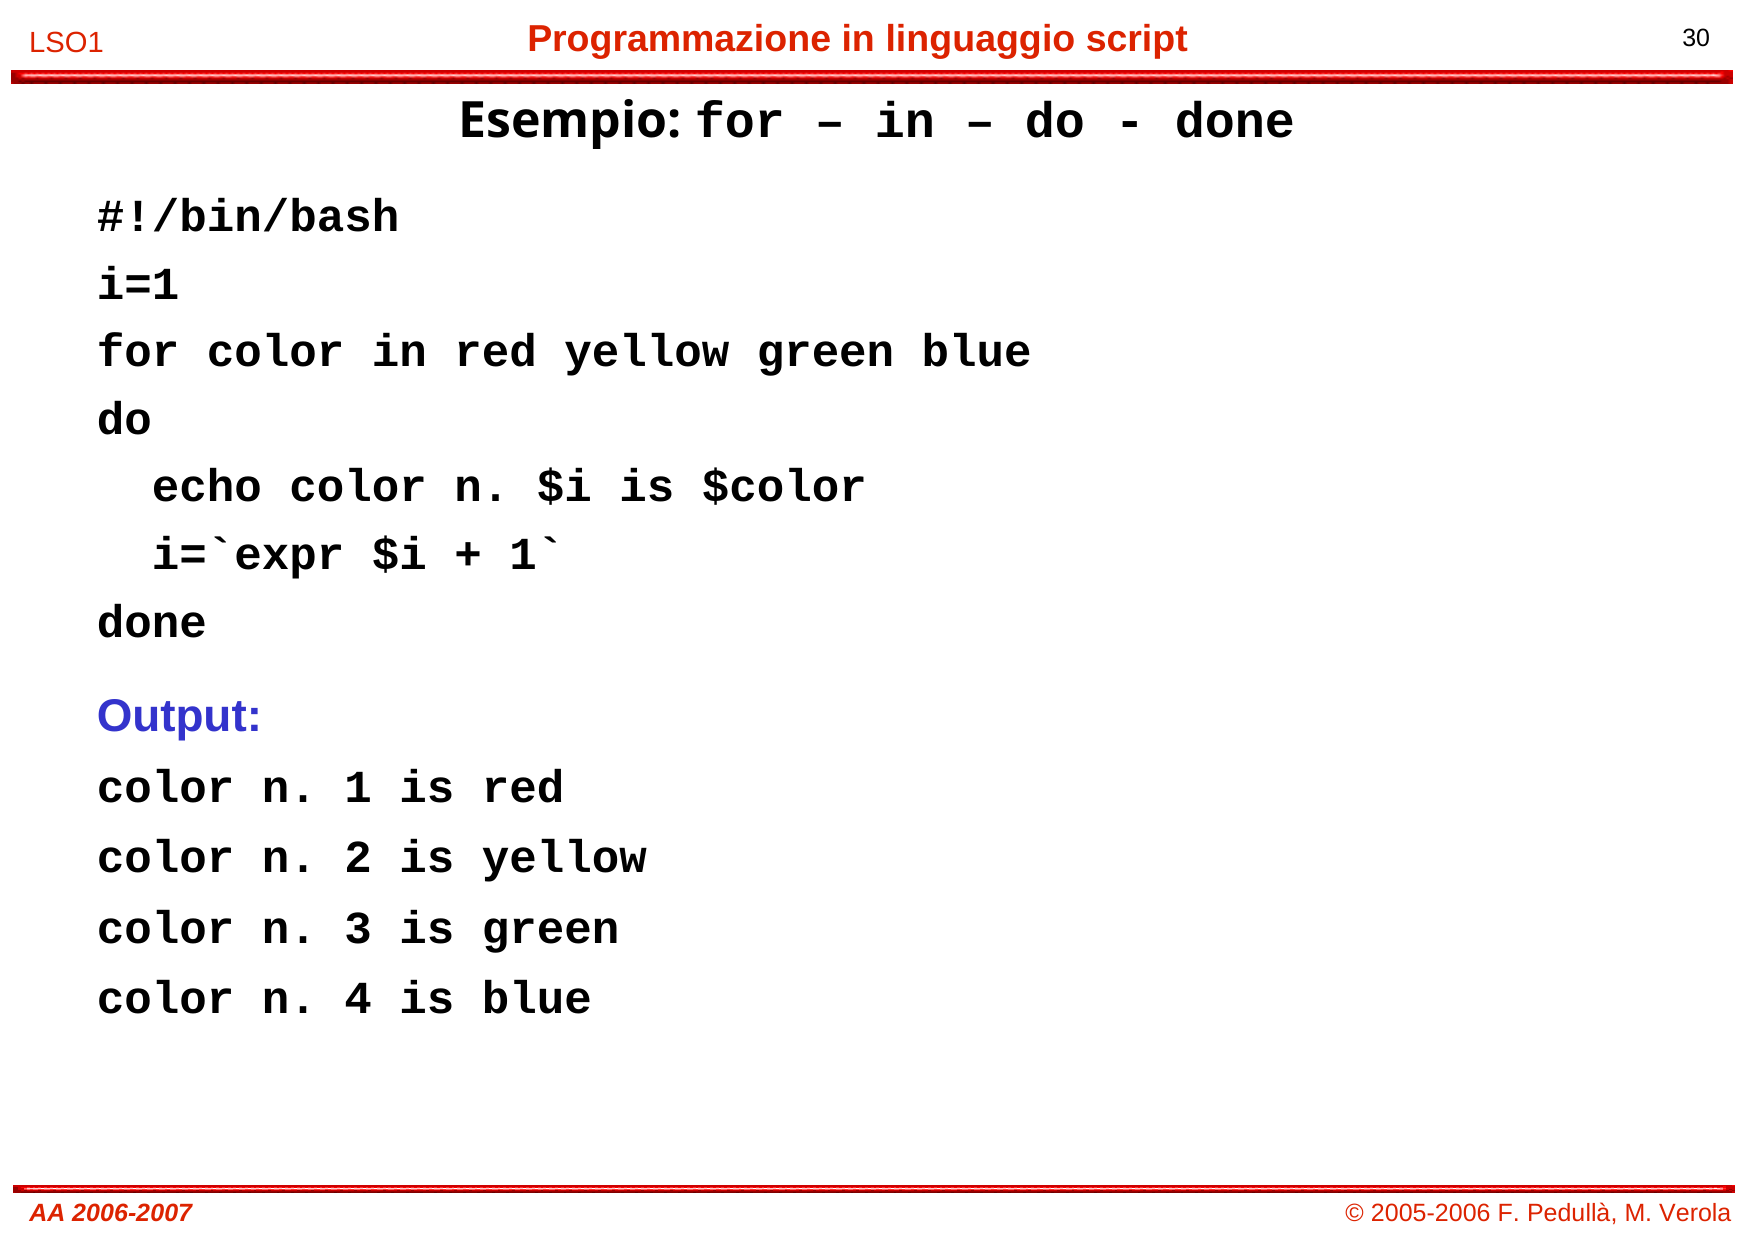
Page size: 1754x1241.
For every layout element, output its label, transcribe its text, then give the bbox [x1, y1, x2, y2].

picture [11, 70, 1733, 84]
list #!/bin/bash i=1 for color in red yellow green blue do echo color n. $i is $color i=`expr $i + 1` done Output: color n. 1 is red color n. 2 is yellow color n. 3 is green color n. 4 is blue [82, 186, 1720, 1108]
picture [13, 1185, 1735, 1193]
title Esempio: for – in – do - done [428, 72, 1325, 168]
